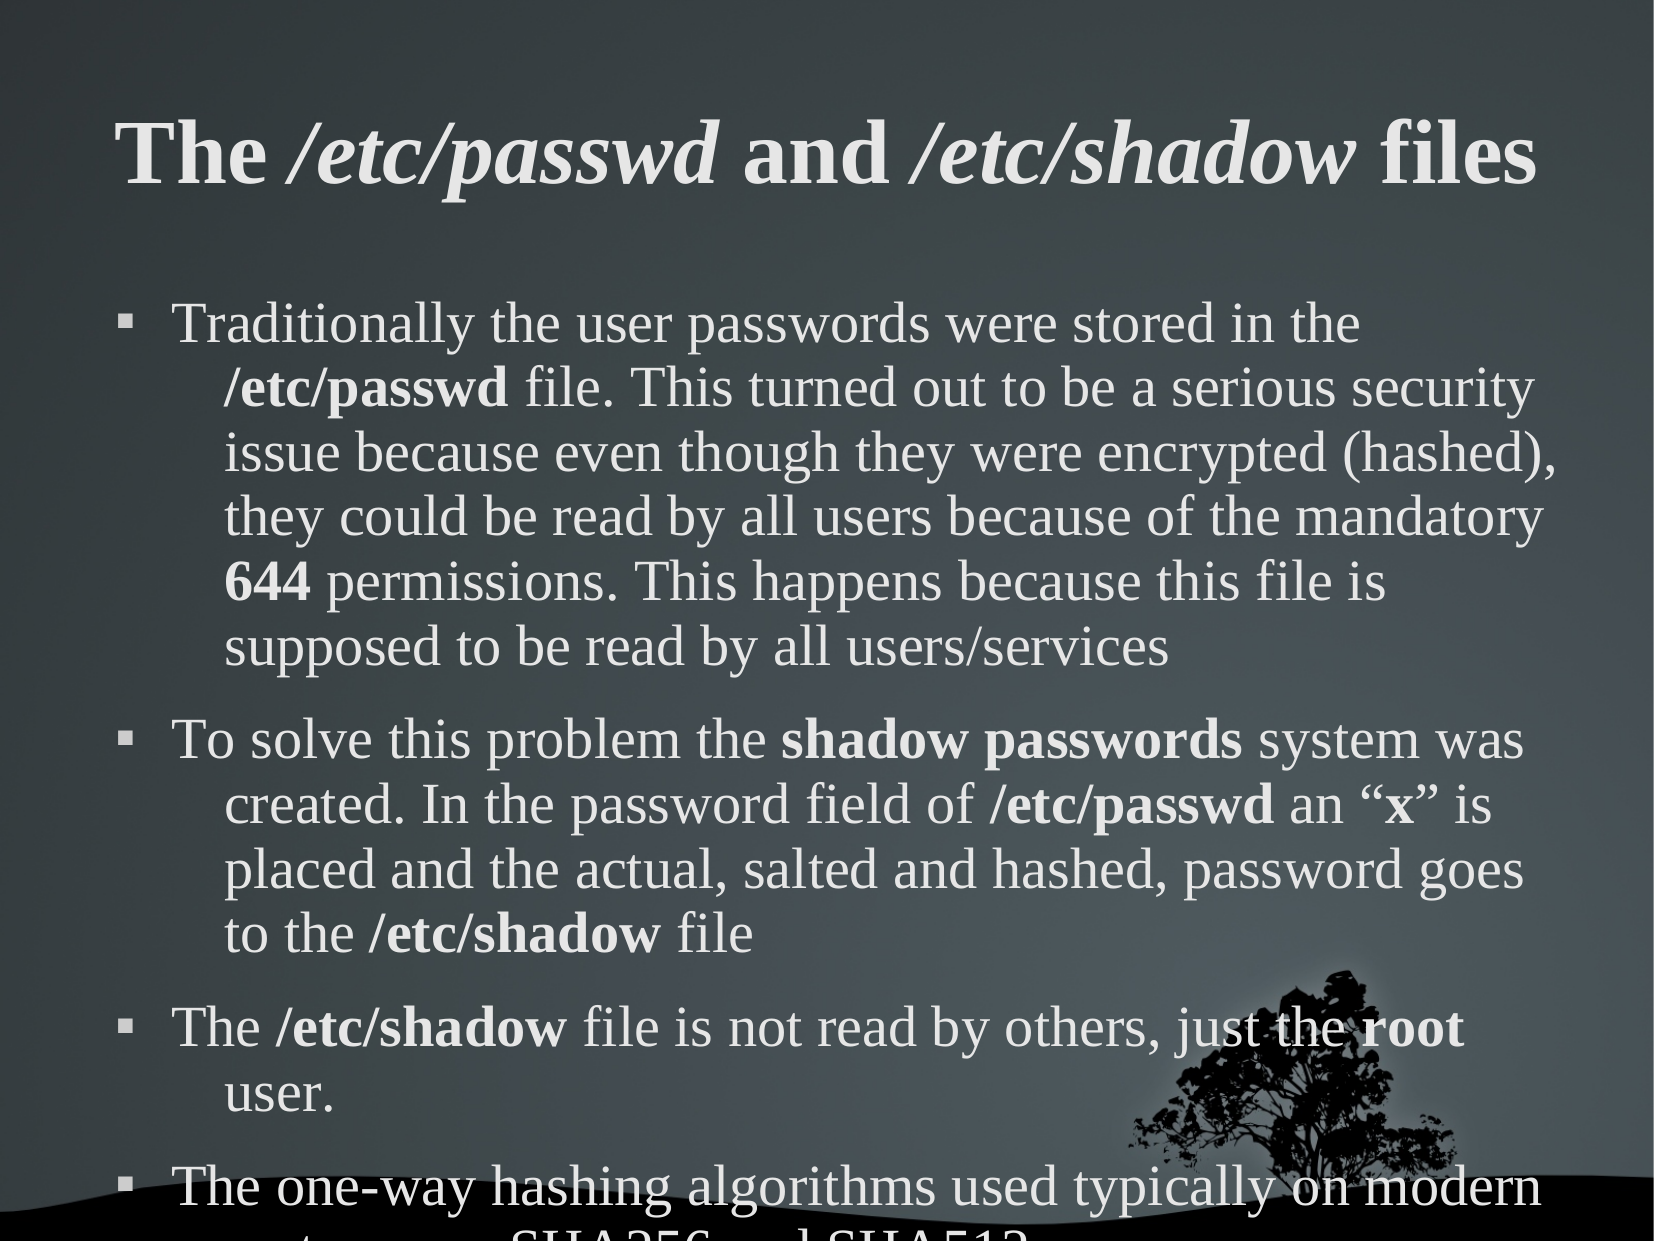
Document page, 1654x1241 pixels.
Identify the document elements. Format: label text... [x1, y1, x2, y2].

list Traditionally the user passwords were stored in the /etc/passwd file. This turned out to be a serious security issue because even though they were encrypted (hashed), they could be read by all users because of the mandatory 644 permissions. This happens because this file is supposed to be read by all users/services To solve this problem the shadow passwords system was created. In the password field of /etc/passwd an “x” is placed and the actual, salted and hashed, password goes to the /etc/shadow file The /etc/shadow file is not read by others, just the root user. The one-way hashing algorithms used typically on modern systems are SHA256 and SHA512 [82, 290, 1571, 1122]
title The /etc/passwd and /etc/shadow files [82, 49, 1571, 257]
picture [0, 0, 1654, 1241]
